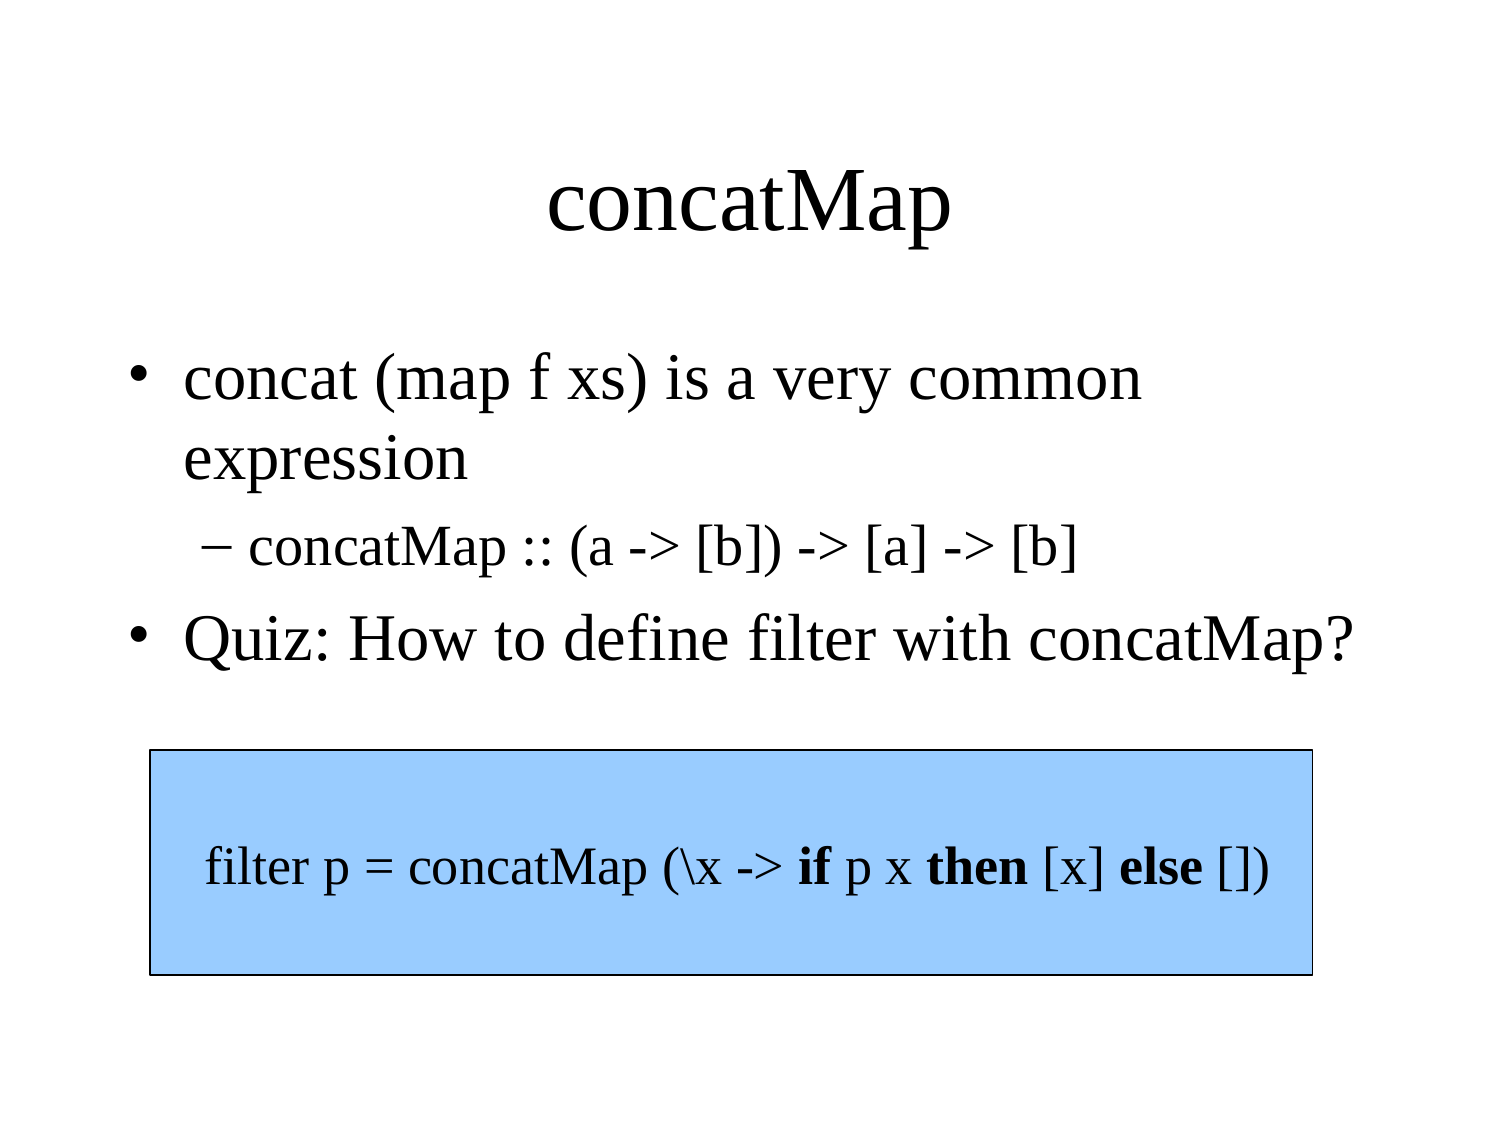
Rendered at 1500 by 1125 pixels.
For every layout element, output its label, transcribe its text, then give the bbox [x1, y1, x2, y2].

title concatMap [112, 92, 1388, 296]
text_box filter p = concatMap (\x -> if p x then [x] else []) [149, 750, 1313, 976]
list concat (map f xs) is a very common expression concatMap :: (a -> [b]) -> [a] -> [b] Quiz: How to define filter with concatMap? [112, 324, 1388, 1088]
